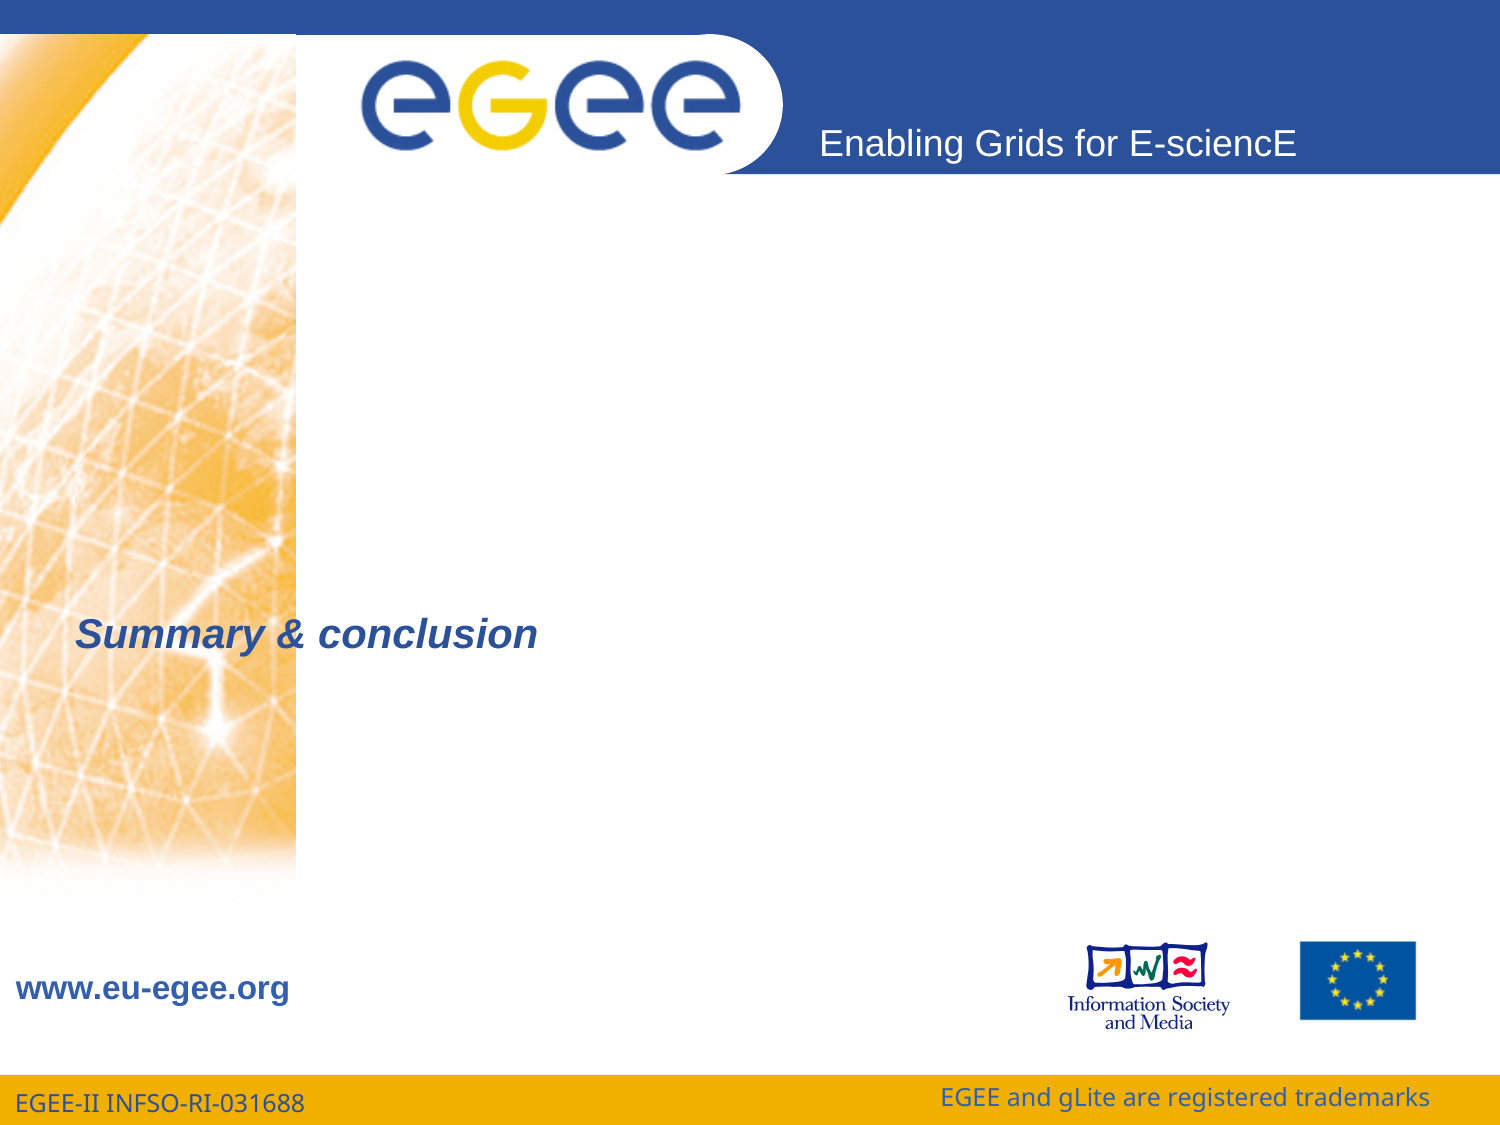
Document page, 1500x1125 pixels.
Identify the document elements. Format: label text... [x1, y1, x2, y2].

picture [1038, 999, 1258, 1059]
subtitle Summary & conclusion [75, 270, 1425, 999]
picture [355, 56, 748, 154]
picture [0, 34, 296, 921]
picture [1291, 999, 1424, 1028]
